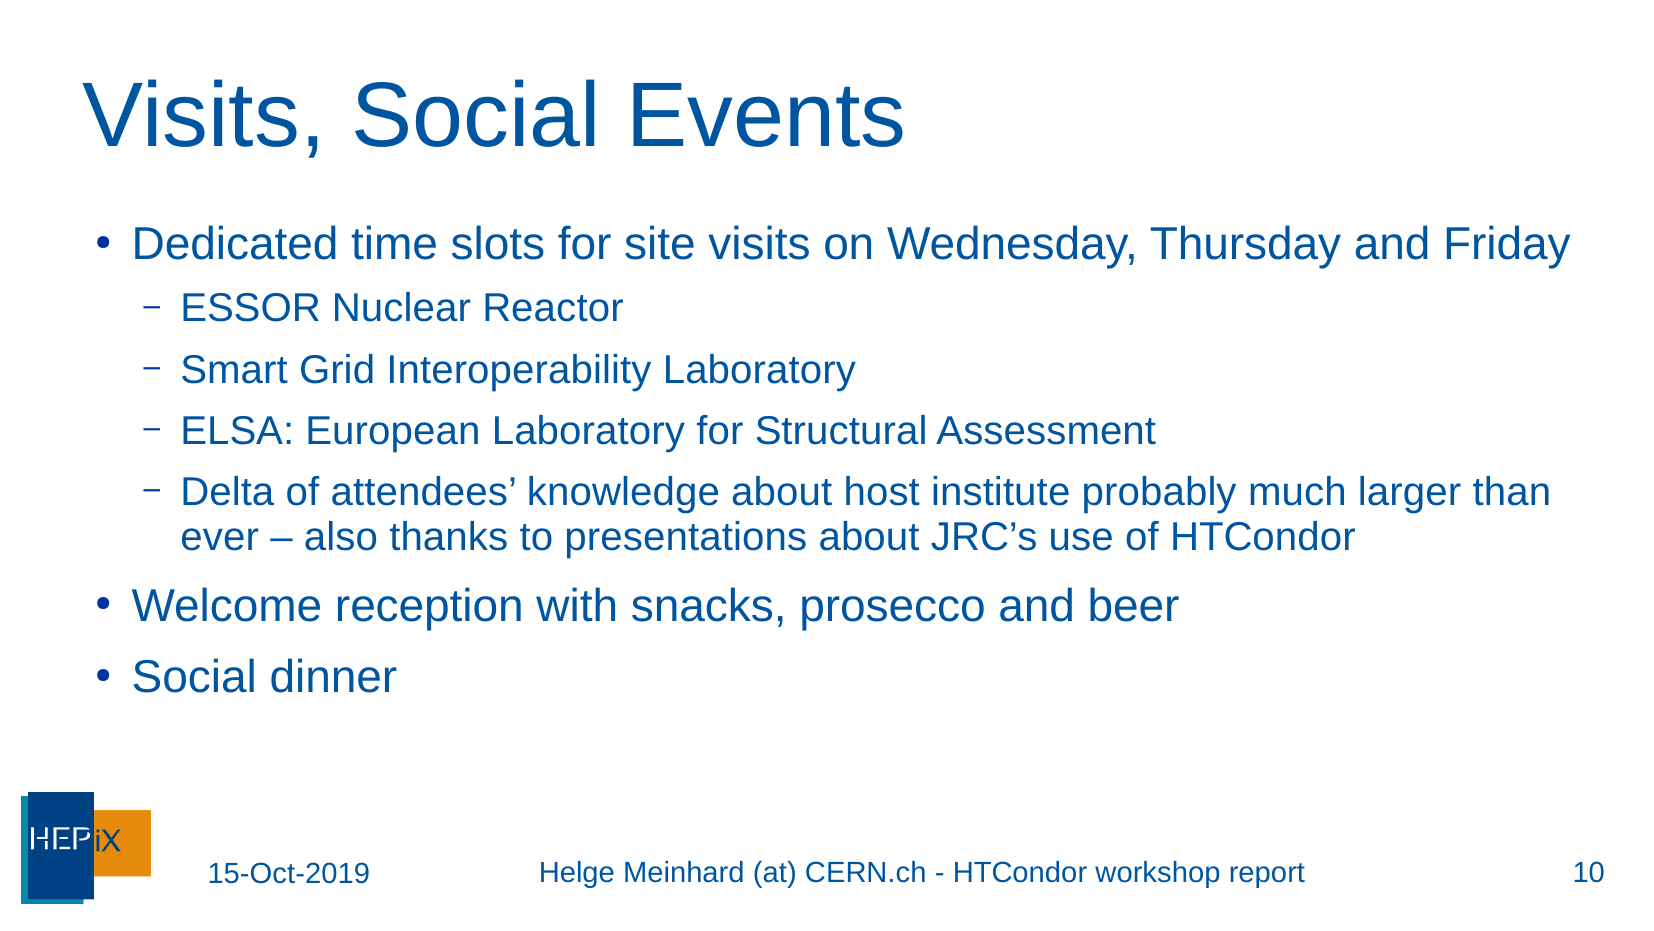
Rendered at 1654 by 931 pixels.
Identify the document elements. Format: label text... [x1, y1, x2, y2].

picture [21, 792, 151, 904]
title Visits, Social Events [82, 37, 1571, 193]
list Dedicated time slots for site visits on Wednesday, Thursday and Friday ESSOR Nuclear Reactor Smart Grid Interoperability Laboratory ELSA: European Laboratory for Structural Assessment Delta of attendees’ knowledge about host institute probably much larger than ever – also thanks to presentations about JRC’s use of HTCondor Welcome reception with snacks, prosecco and beer Social dinner [82, 217, 1571, 757]
